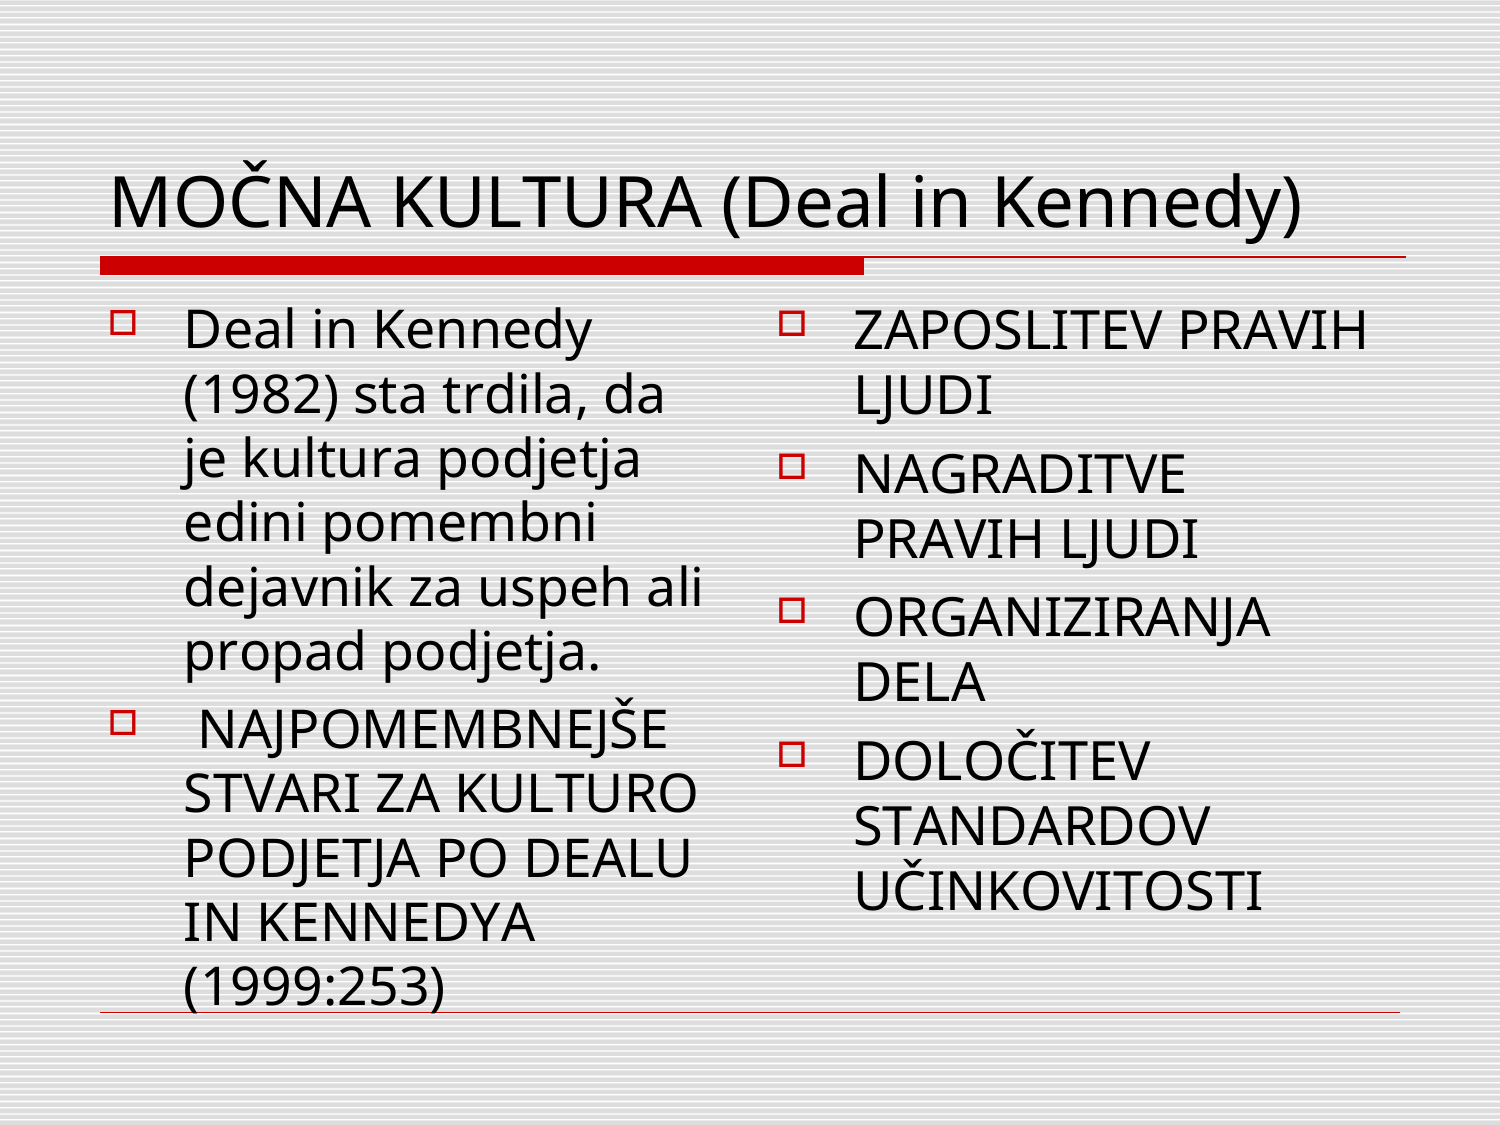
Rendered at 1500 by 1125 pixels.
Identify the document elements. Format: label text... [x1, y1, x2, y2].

list Deal in Kennedy (1982) sta trdila, da je kultura podjetja edini pomembni dejavnik za uspeh ali propad podjetja. NAJPOMEMBNEJŠE STVARI ZA KULTURO PODJETJA PO DEALU IN KENNEDYA (1999:253) [92, 287, 738, 988]
list ZAPOSLITEV PRAVIH LJUDI NAGRADITVE PRAVIH LJUDI ORGANIZIRANJA DELA DOLOČITEV STANDARDOV UČINKOVITOSTI [761, 287, 1406, 988]
title MOČNA KULTURA (Deal in Kennedy) [94, 49, 1407, 250]
picture [0, 0, 1500, 1125]
